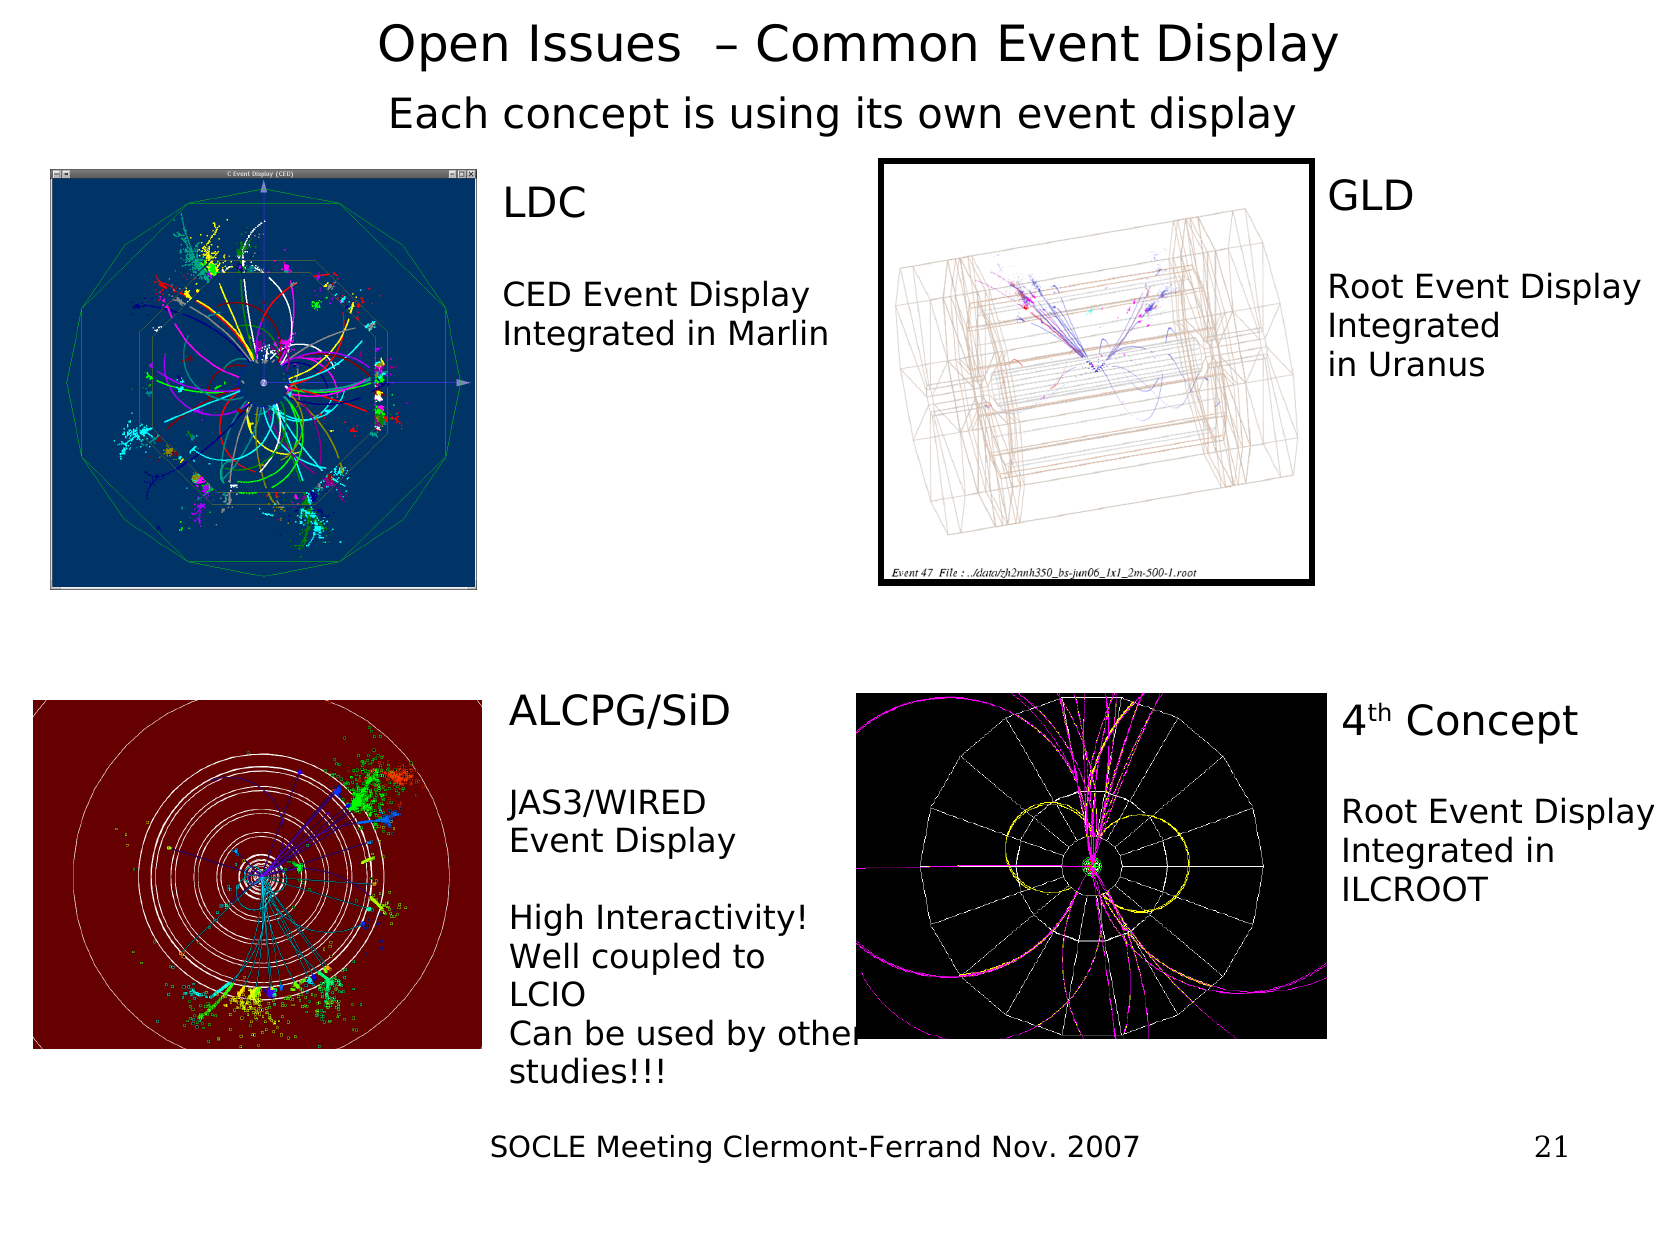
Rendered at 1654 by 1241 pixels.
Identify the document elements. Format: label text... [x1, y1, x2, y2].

text_box ALCPG/SiD JAS3/WIRED Event Display High Interactivity! Well coupled to LCIO Can be used by other studies!!! [494, 679, 875, 1100]
picture [33, 700, 482, 1049]
picture [884, 163, 1309, 580]
picture [875, 693, 1327, 1039]
text_box Open Issues – Common Event Display [363, 7, 1335, 82]
text_box LDC CED Event Display Integrated in Marlin [487, 171, 839, 400]
picture [50, 169, 477, 590]
text_box 4th Concept Root Event Display Integrated in ILCROOT [1326, 688, 1654, 918]
text_box GLD Root Event Display Integrated in Uranus [1312, 163, 1652, 435]
text_box Each concept is using its own event display [373, 82, 1312, 147]
